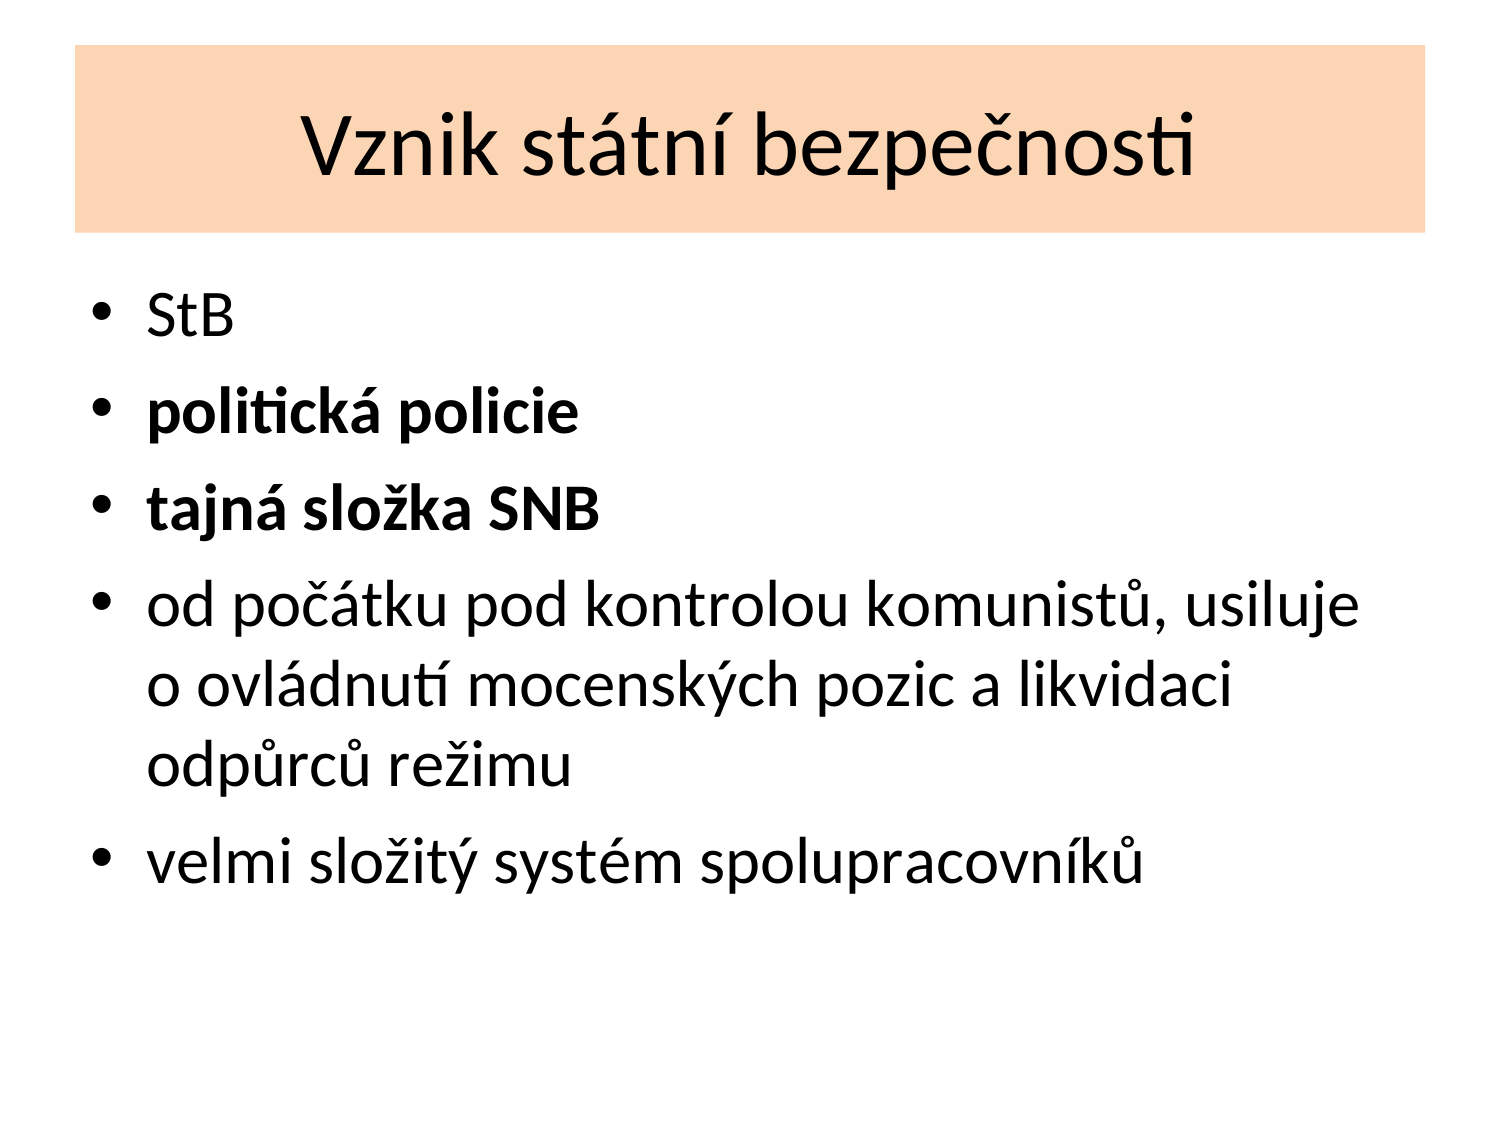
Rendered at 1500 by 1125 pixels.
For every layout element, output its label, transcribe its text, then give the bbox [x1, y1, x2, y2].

title Vznik státní bezpečnosti [75, 45, 1426, 233]
list StB politická policie tajná složka SNB od počátku pod kontrolou komunistů, usiluje o ovládnutí mocenských pozic a likvidaci odpůrců režimu velmi složitý systém spolupracovníků [75, 262, 1426, 1006]
